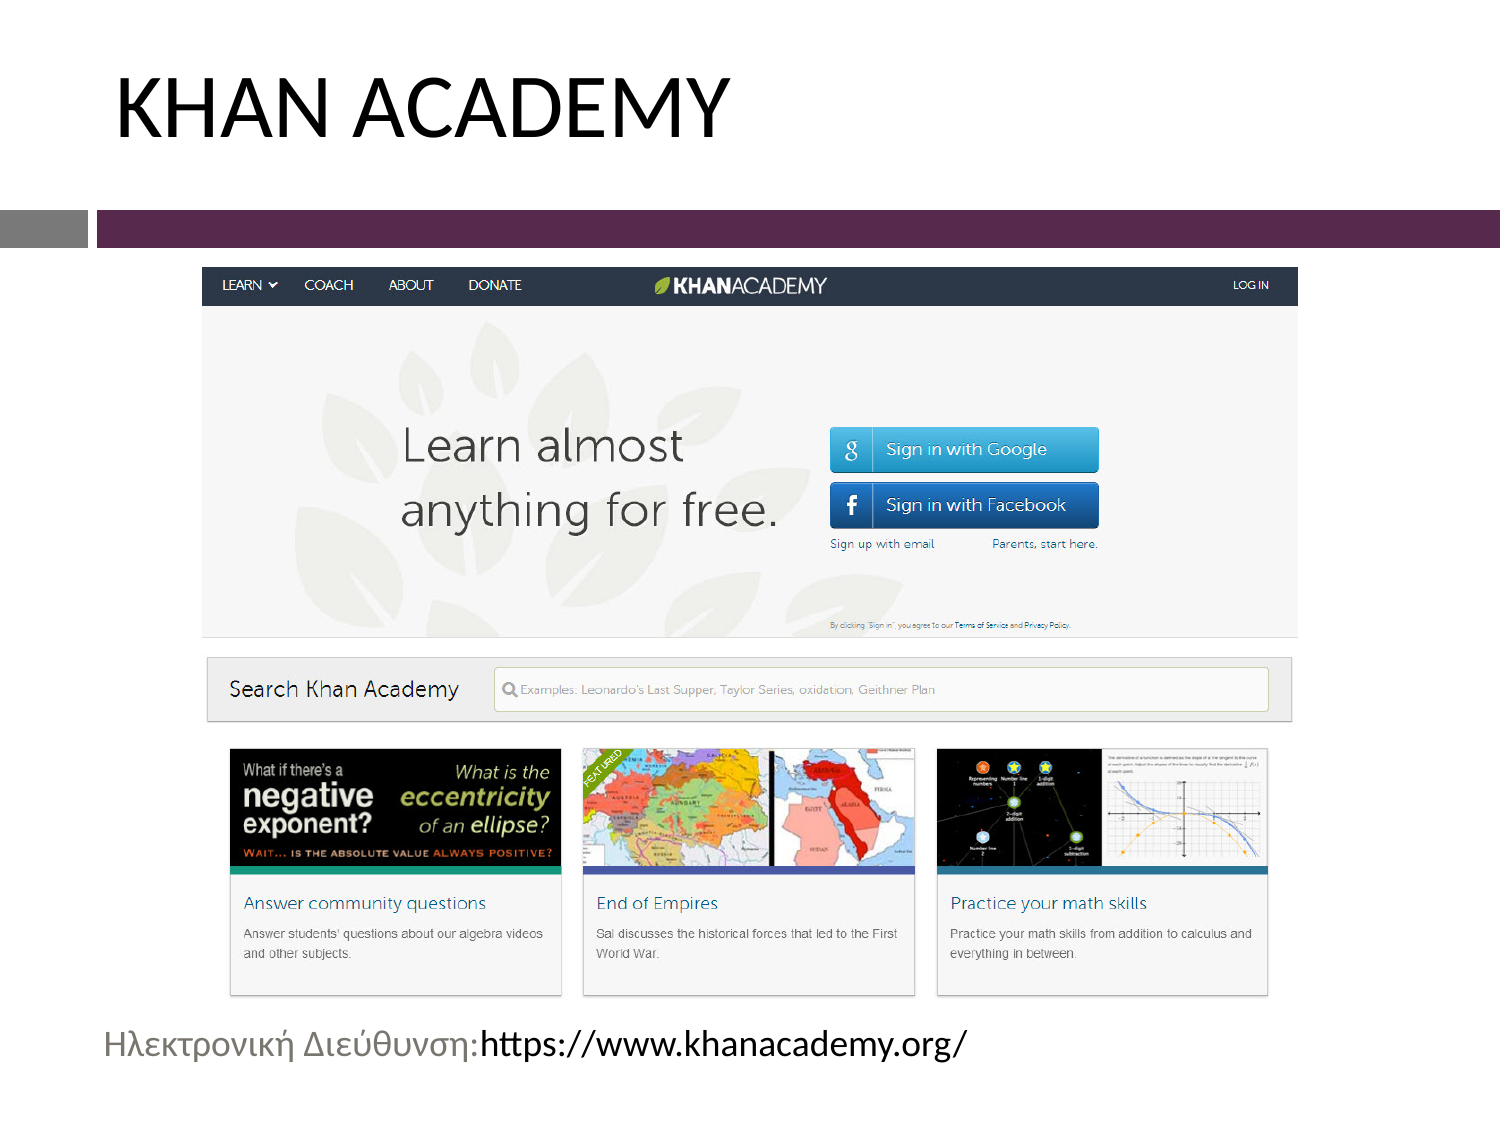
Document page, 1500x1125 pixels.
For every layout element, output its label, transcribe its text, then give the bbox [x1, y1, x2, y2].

title KHAN ACADEMY [100, 19, 1438, 182]
picture [202, 267, 1298, 1001]
text_box Ηλεκτρονική Διεύθυνση:https://www.khanacademy.org/ [88, 1011, 1423, 1071]
